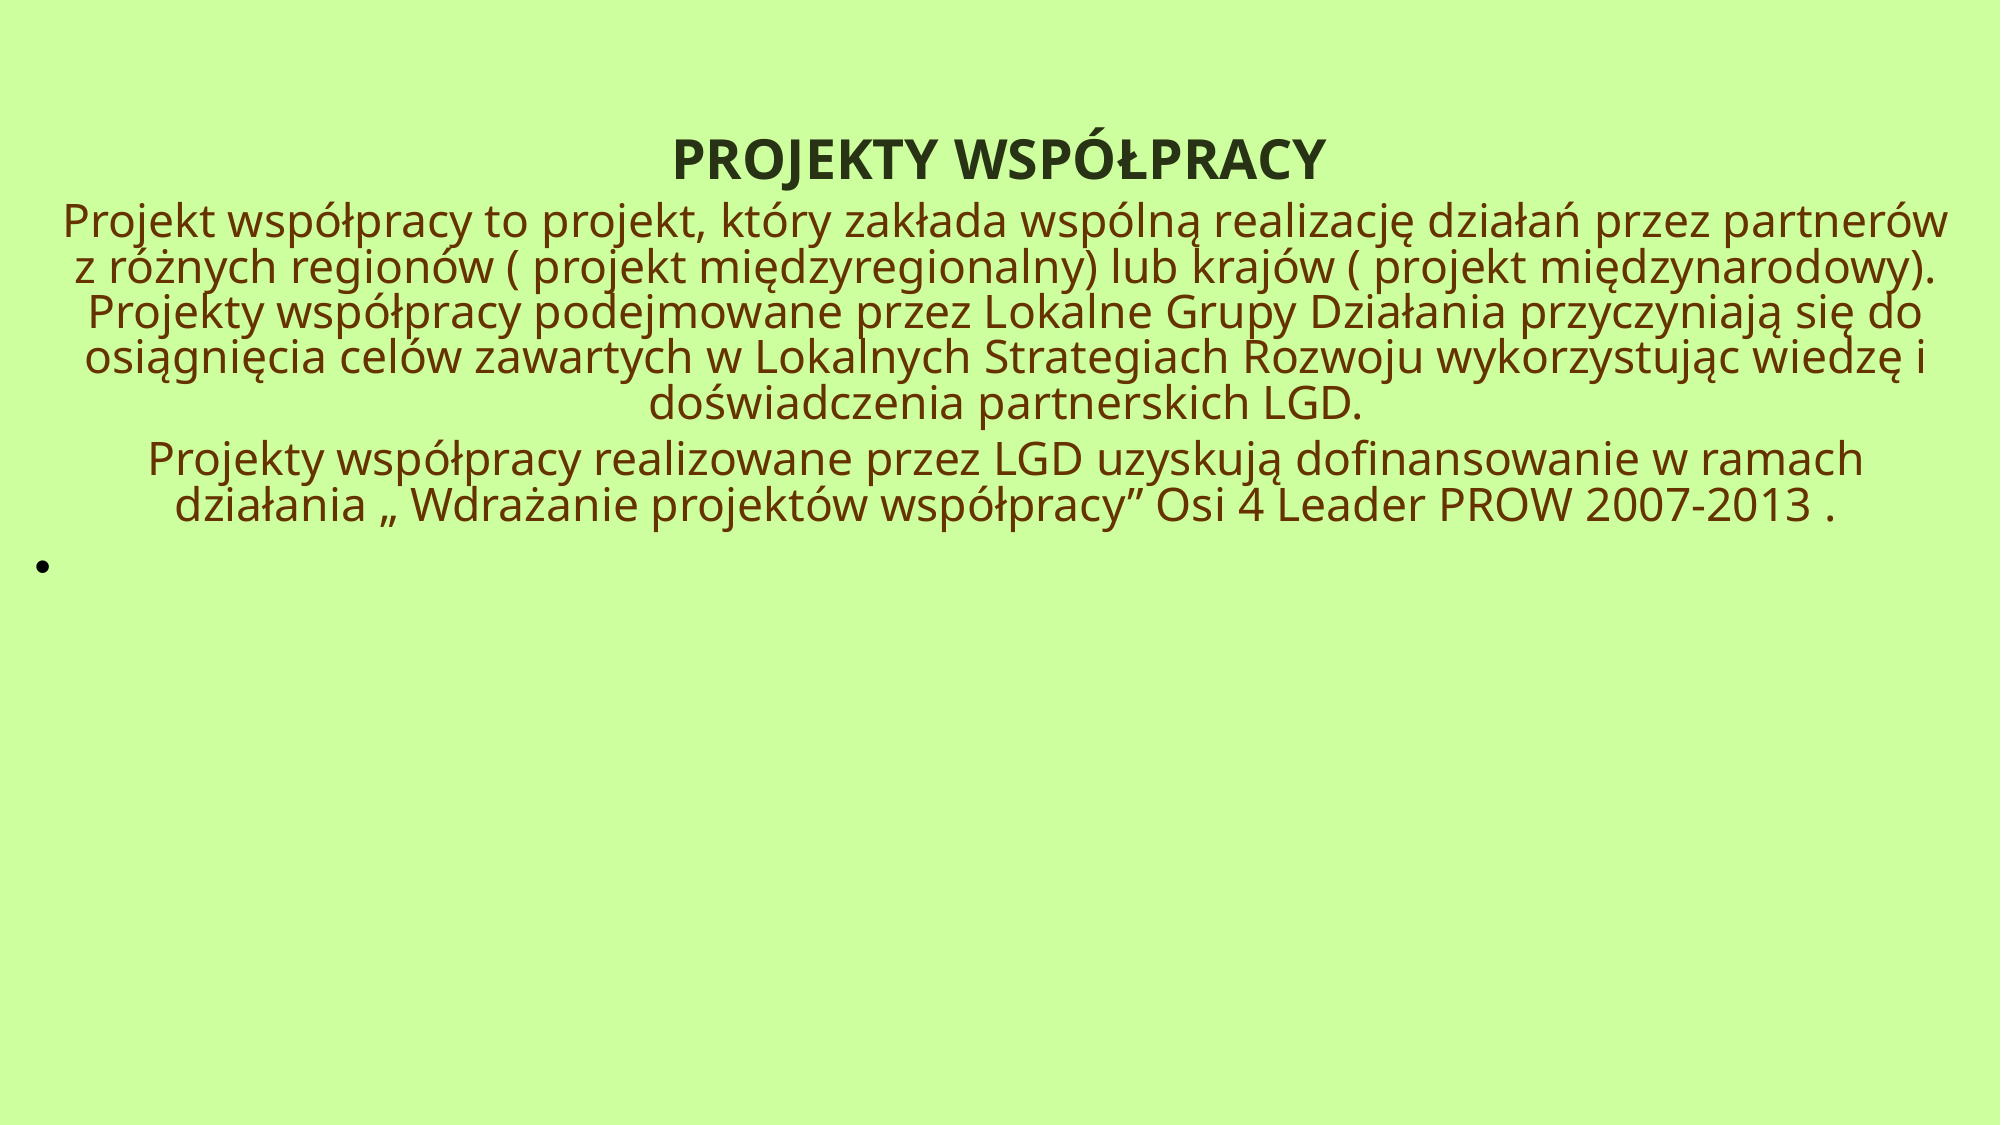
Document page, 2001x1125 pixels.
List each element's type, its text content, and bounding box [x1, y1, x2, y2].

list PROJEKTY WSPÓŁPRACY Projekt współpracy to projekt, który zakłada wspólną realizację działań przez partnerów z różnych regionów ( projekt międzyregionalny) lub krajów ( projekt międzynarodowy). Projekty współpracy podejmowane przez Lokalne Grupy Działania przyczyniają się do osiągnięcia celów zawartych w Lokalnych Strategiach Rozwoju wykorzystując wiedzę i doświadczenia partnerskich LGD. Projekty współpracy realizowane przez LGD uzyskują dofinansowanie w ramach działania „ Wdrażanie projektów współpracy” Osi 4 Leader PROW 2007-2013 . [19, 54, 1969, 539]
